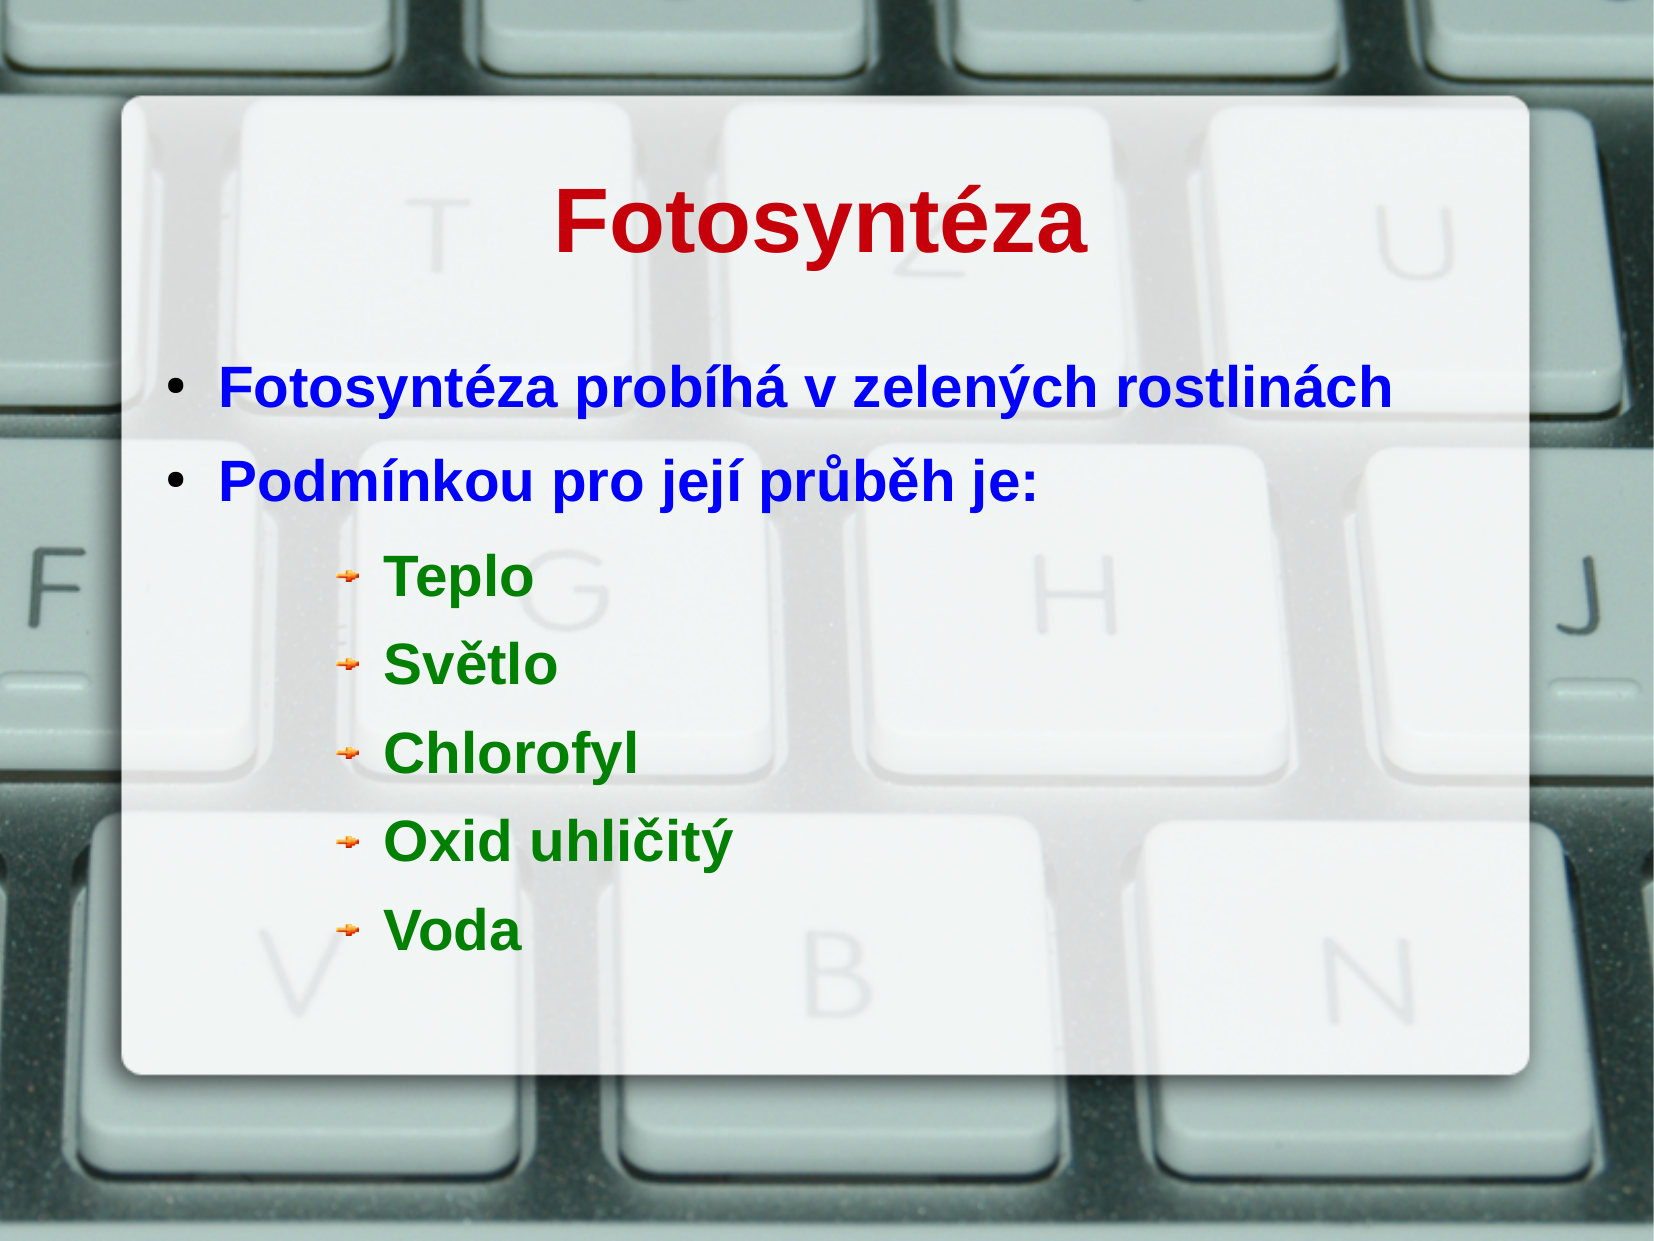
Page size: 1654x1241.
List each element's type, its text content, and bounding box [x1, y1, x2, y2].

picture [0, 0, 1654, 1241]
list Fotosyntéza probíhá v zelených rostlinách Podmínkou pro její průběh je: Teplo Světlo Chlorofyl Oxid uhličitý Voda [147, 354, 1506, 1173]
title Fotosyntéza [135, 117, 1506, 325]
